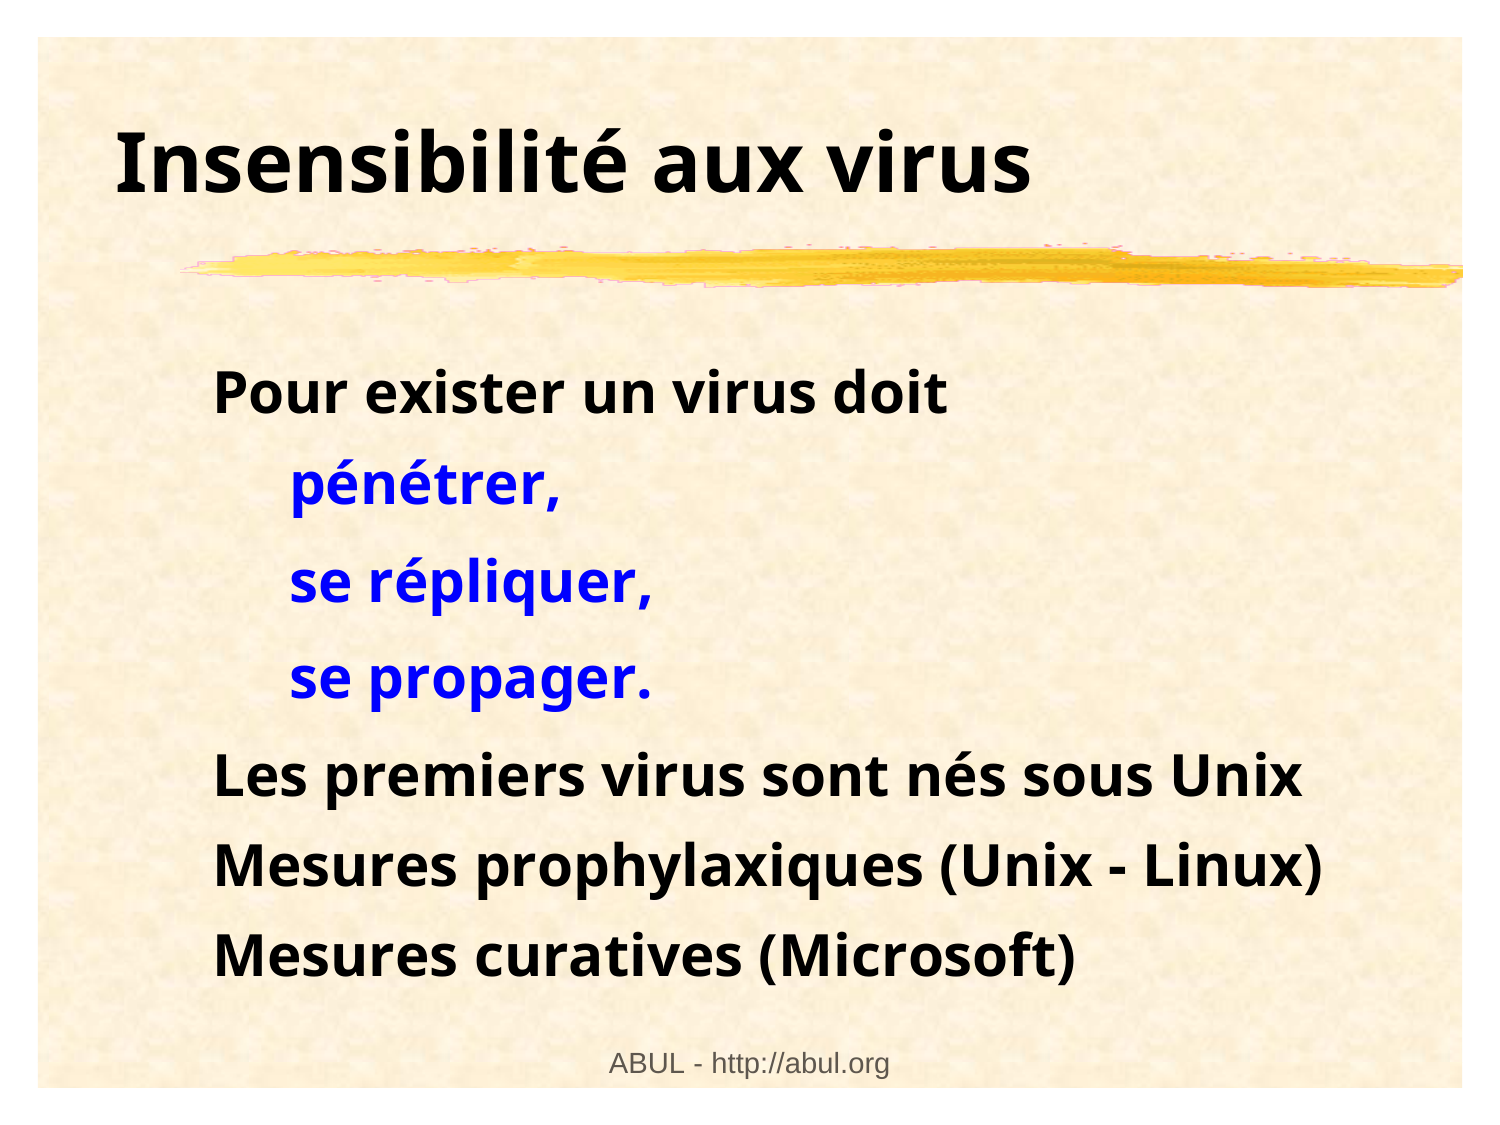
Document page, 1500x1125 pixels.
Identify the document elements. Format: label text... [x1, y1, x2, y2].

picture [37, 37, 1463, 1088]
title Insensibilité aux virus [101, 72, 1312, 248]
list Pour exister un virus doit pénétrer, se répliquer, se propager. Les premiers virus sont nés sous Unix Mesures prophylaxiques (Unix - Linux) Mesures curatives (Microsoft) [179, 344, 1463, 981]
